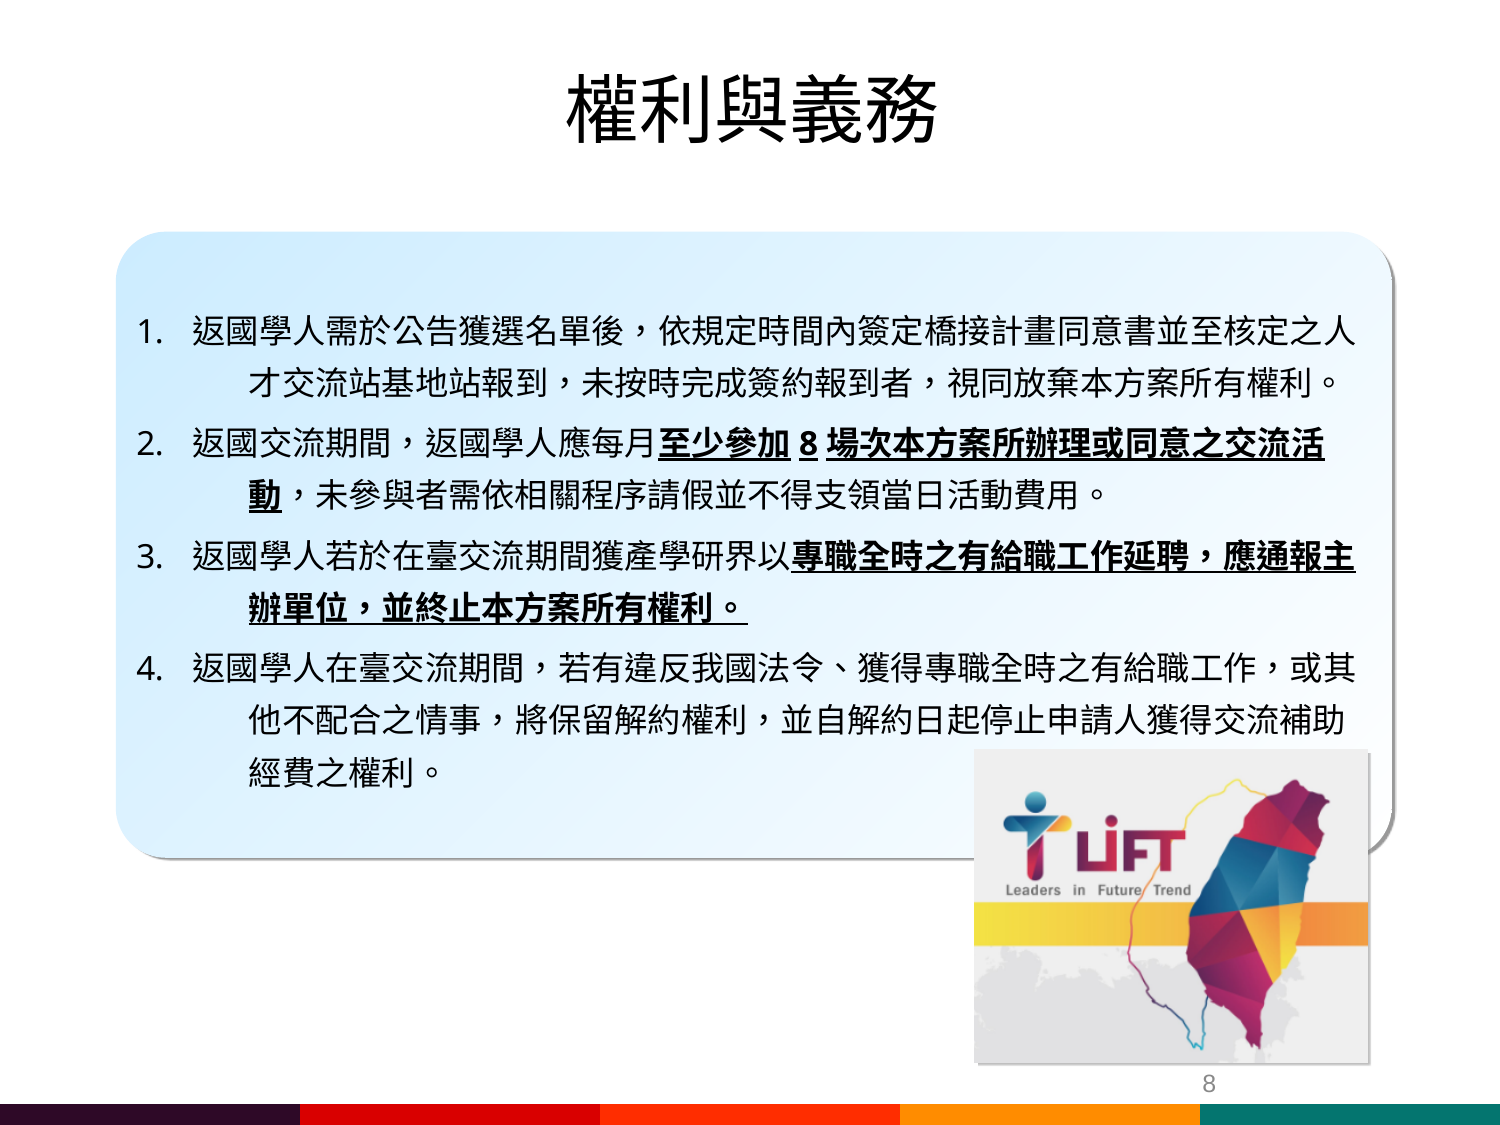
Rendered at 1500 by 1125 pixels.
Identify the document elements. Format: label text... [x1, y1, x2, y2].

picture [974, 749, 1368, 1063]
text_box 返國學人需於公告獲選名單後，依規定時間內簽定橋接計畫同意書並至核定之人才交流站基地站報到，未按時完成簽約報到者，視同放棄本方案所有權利。 返國交流期間，返國學人應每月至少參加8場次本方案所辦理或同意之交流活動，未參與者需依相關程序請假並不得支領當日活動費用。 返國學人若於在臺交流期間獲產學研界以專職全時之有給職工作延聘，應通報主辦單位，並終止本方案所有權利。 返國學人在臺交流期間，若有違反我國法令、獲得專職全時之有給職工作，或其他不配合之情事，將保留解約權利，並自解約日起停止申請人獲得交流補助經費之權利。 [115, 231, 1392, 858]
text_box 權利與義務 [549, 55, 954, 160]
text_box 8 [1187, 1059, 1500, 1125]
